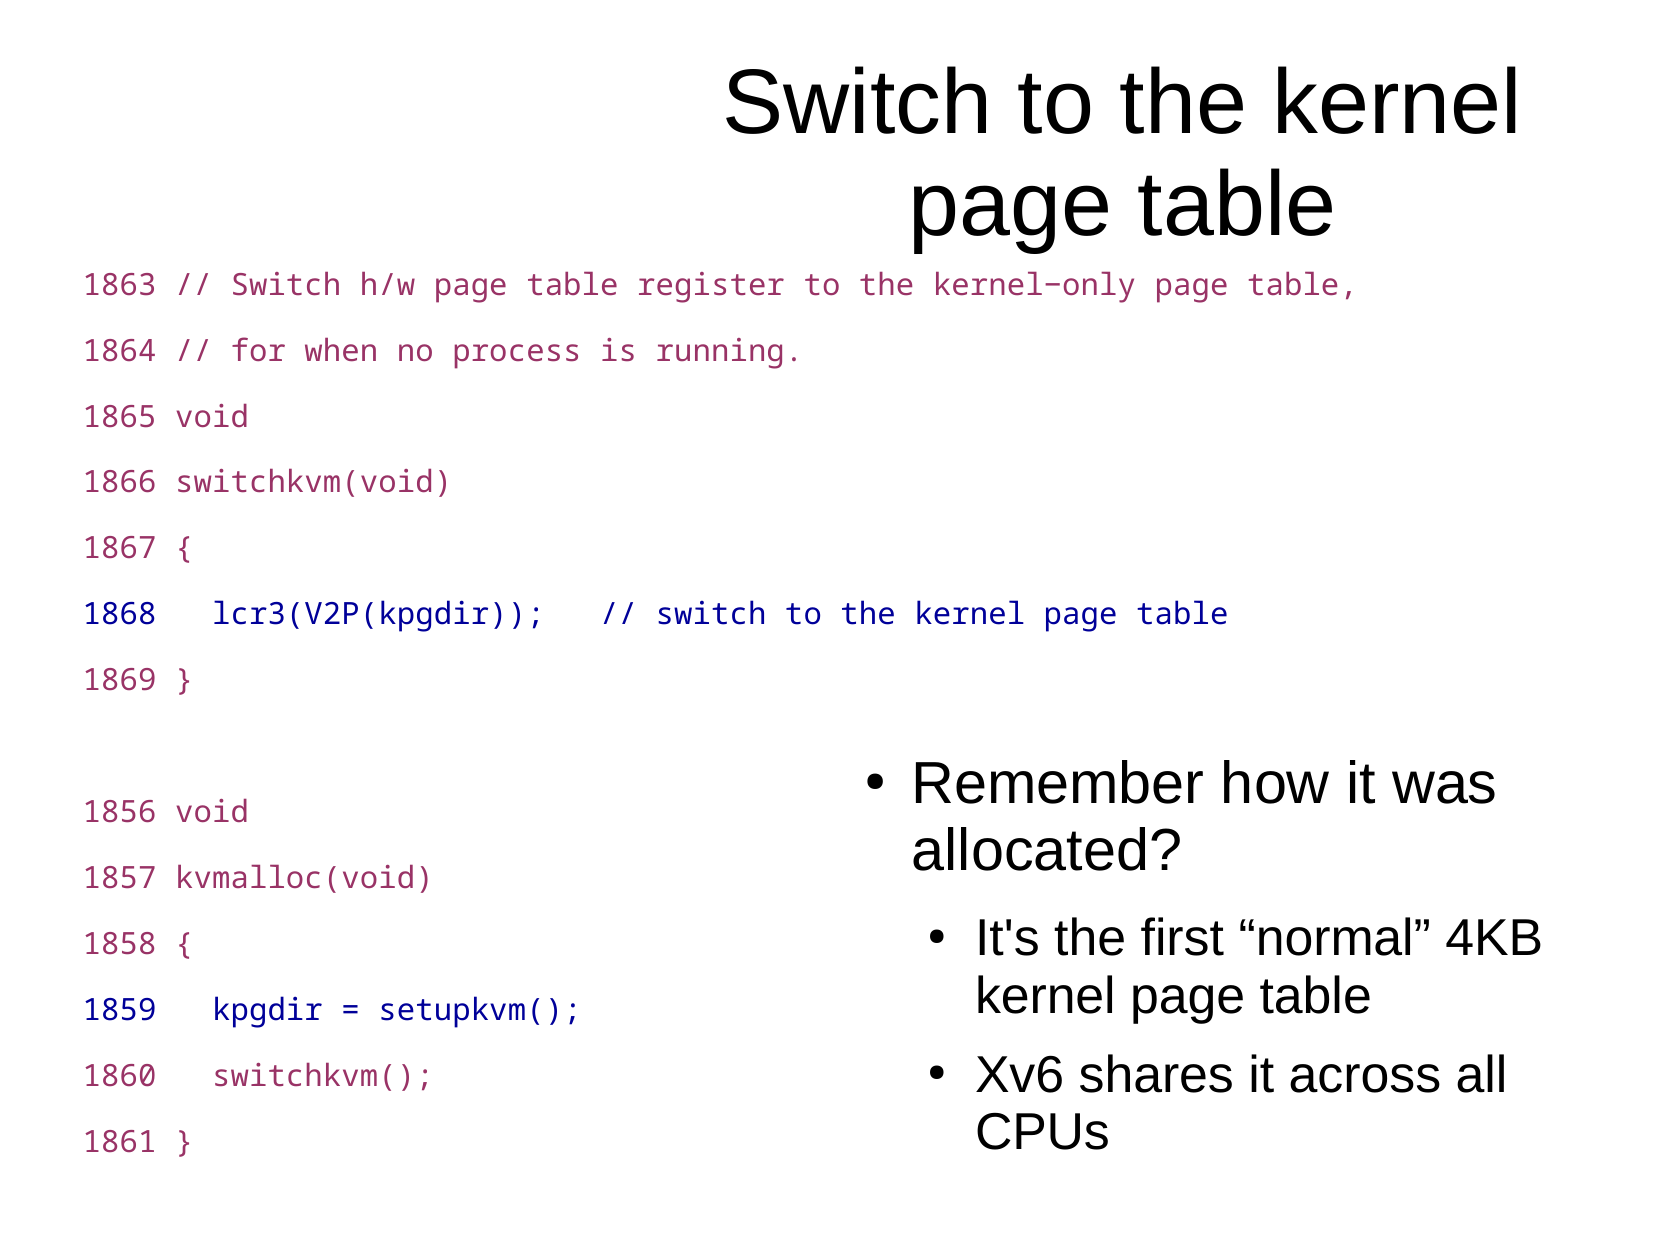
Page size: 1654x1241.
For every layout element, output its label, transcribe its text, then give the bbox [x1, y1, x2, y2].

list 1863 // Switch h/w page table register to the kernel−only page table, 1864 // for when no process is running. 1865 void 1866 switchkvm(void) 1867 { 1868 lcr3(V2P(kpgdir)); // switch to the kernel page table 1869 } 1856 void 1857 kvmalloc(void) 1858 { 1859 kpgdir = setupkvm(); 1860 switchkvm(); 1861 } [82, 262, 1571, 1163]
list Remember how it was allocated? It's the first “normal” 4KB kernel page table Xv6 shares it across all CPUs [848, 750, 1576, 1163]
title Switch to the kernel page table [675, 49, 1571, 257]
